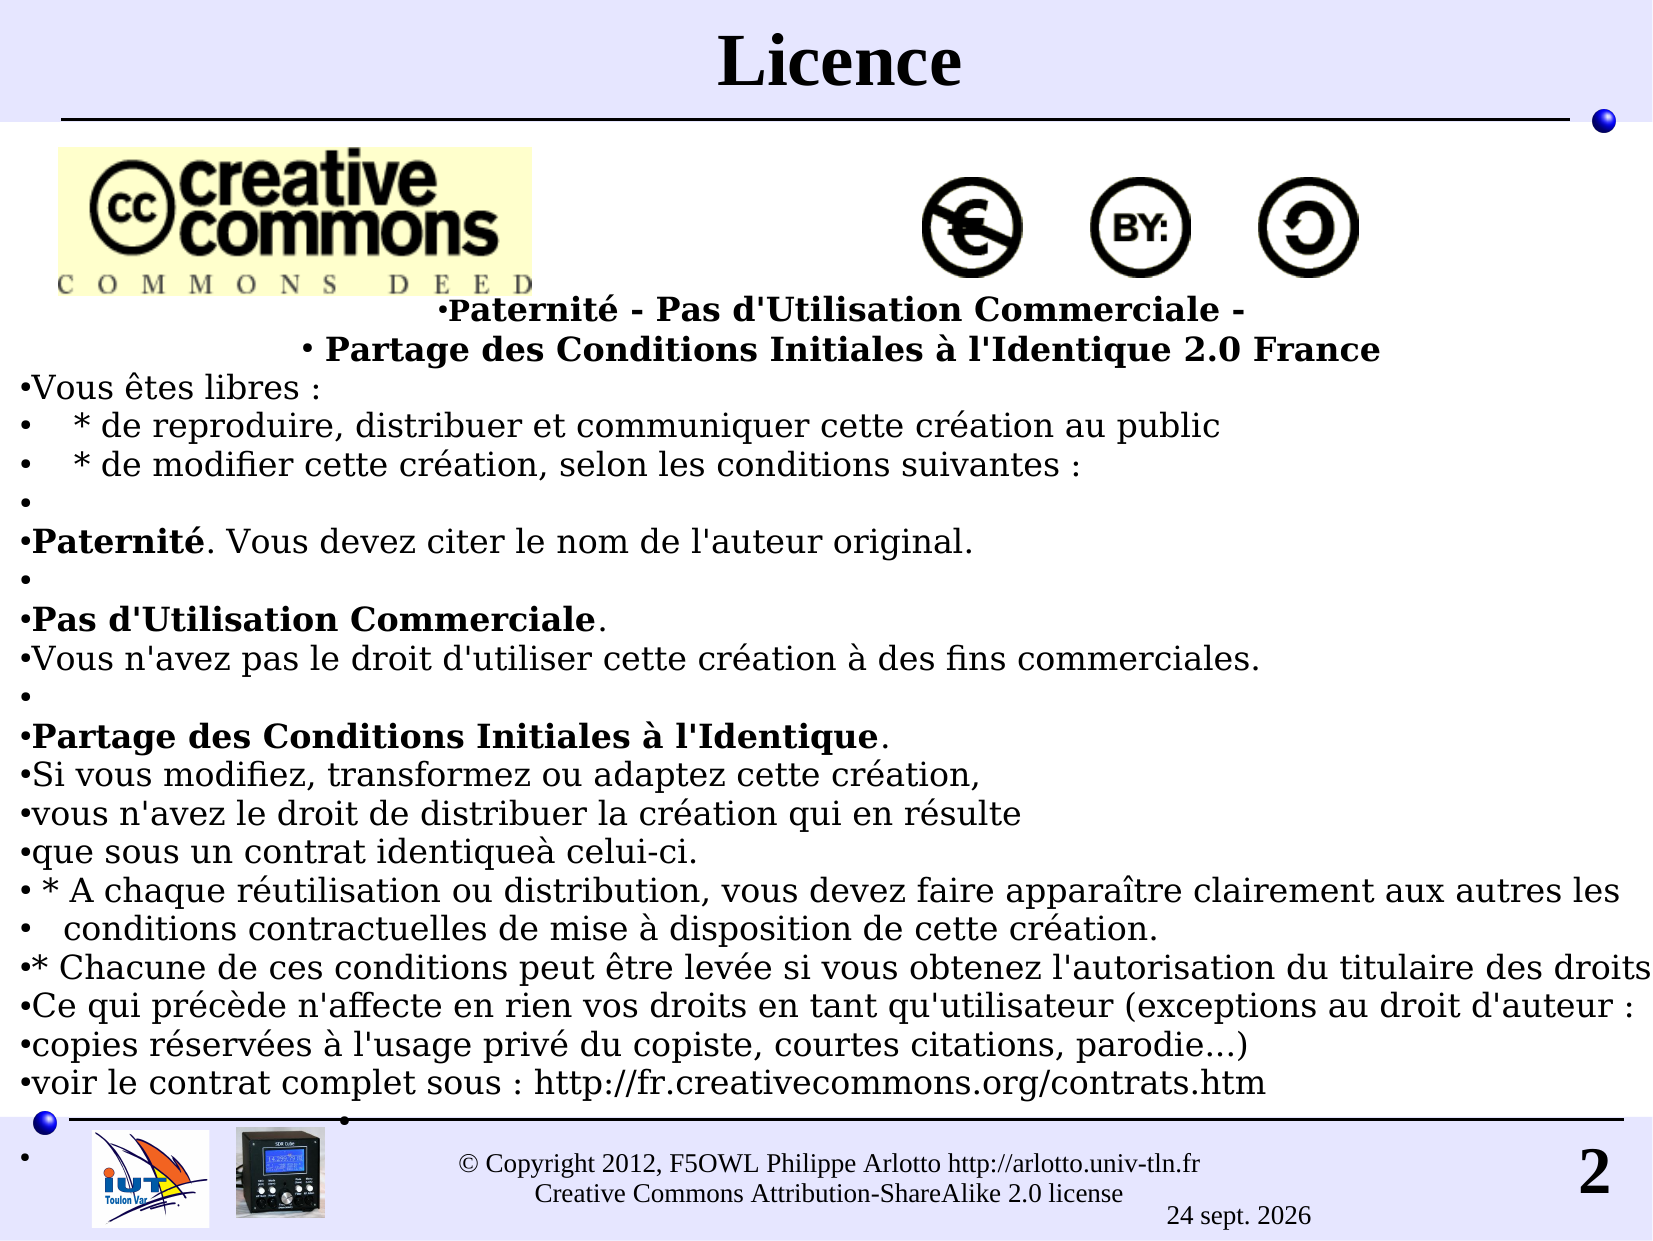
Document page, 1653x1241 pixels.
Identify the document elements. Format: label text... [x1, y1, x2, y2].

picture [922, 177, 1023, 278]
picture [1090, 177, 1191, 278]
title Licence [95, 11, 1585, 110]
picture [58, 147, 532, 290]
picture [236, 1176, 325, 1218]
picture [1258, 177, 1359, 278]
text_box Paternité - Pas d'Utilisation Commerciale - Partage des Conditions Initiales à l'Identique 2.0 France Vous êtes libres : * de reproduire, distribuer et communiquer cette création au public * de modifier cette création, selon les conditions suivantes : Paternité. Vous devez citer le nom de l'auteur original. Pas d'Utilisation Commerciale. Vous n'avez pas le droit d'utiliser cette création à des fins commerciales. Partage des Conditions Initiales à l'Identique. Si vous modifiez, transformez ou adaptez cette création, vous n'avez le droit de distribuer la création qui en résulte que sous un contrat identiqueà celui-ci. * A chaque réutilisation ou distribution, vous devez faire apparaître clairement aux autres les conditions contractuelles de mise à disposition de cette création. * Chacune de ces conditions peut être levée si vous obtenez l'autorisation du titulaire des droits. Ce qui précède n'affecte en rien vos droits en tant qu'utilisateur (exceptions au droit d'auteur : copies réservées à l'usage privé du copiste, courtes citations, parodie...) voir le contrat complet sous : http://fr.creativecommons.org/contrats.htm [19, 290, 1653, 1176]
